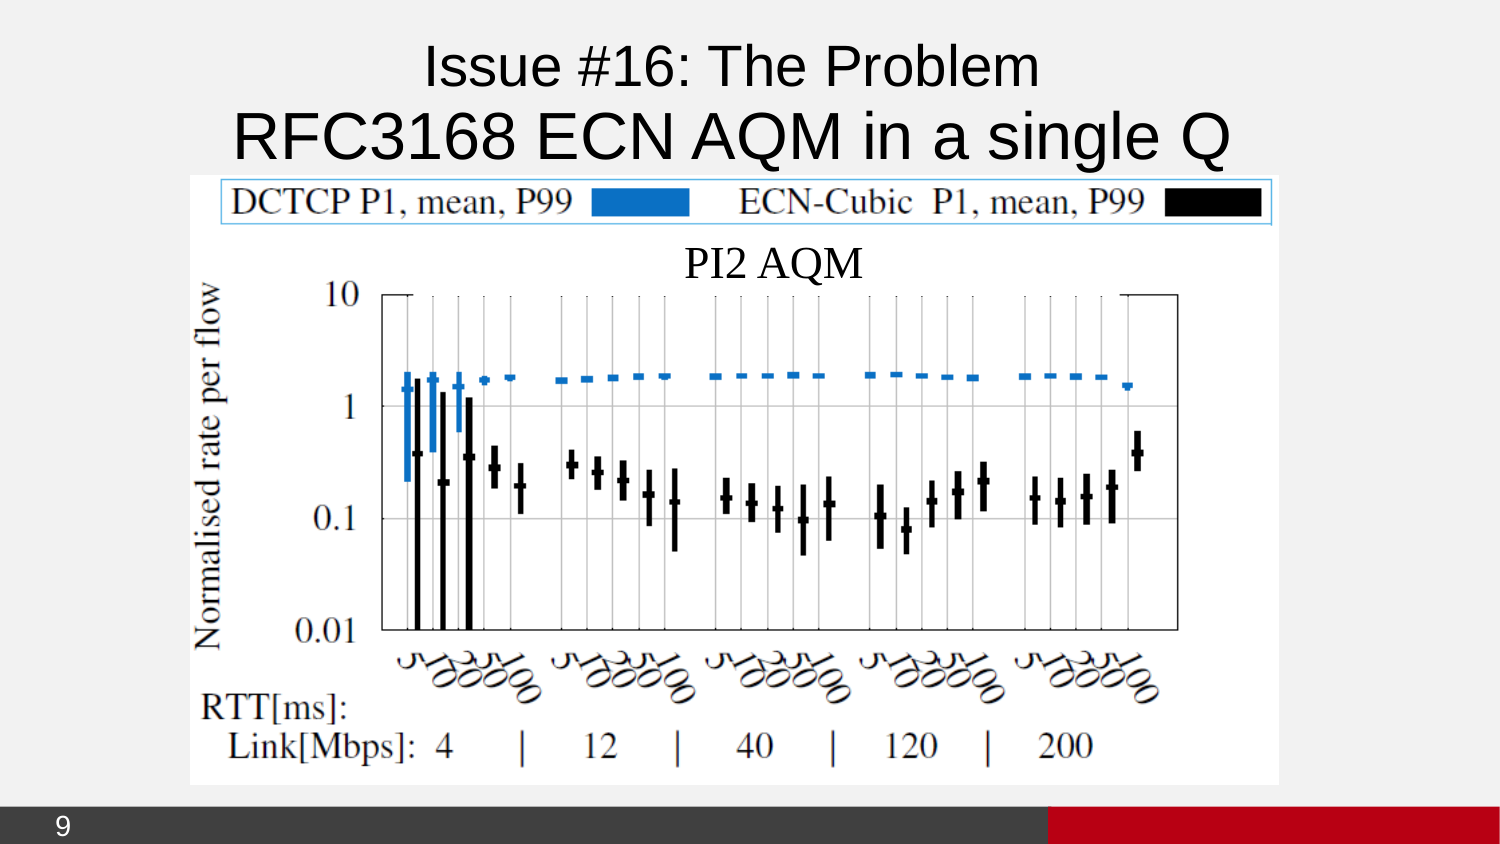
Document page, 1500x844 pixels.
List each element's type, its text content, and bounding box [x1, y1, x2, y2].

text_box PI2 AQM [413, 230, 1120, 296]
title Issue #16: The Problem RFC3168 ECN AQM in a single Q [35, 29, 1430, 179]
picture [190, 175, 1279, 785]
